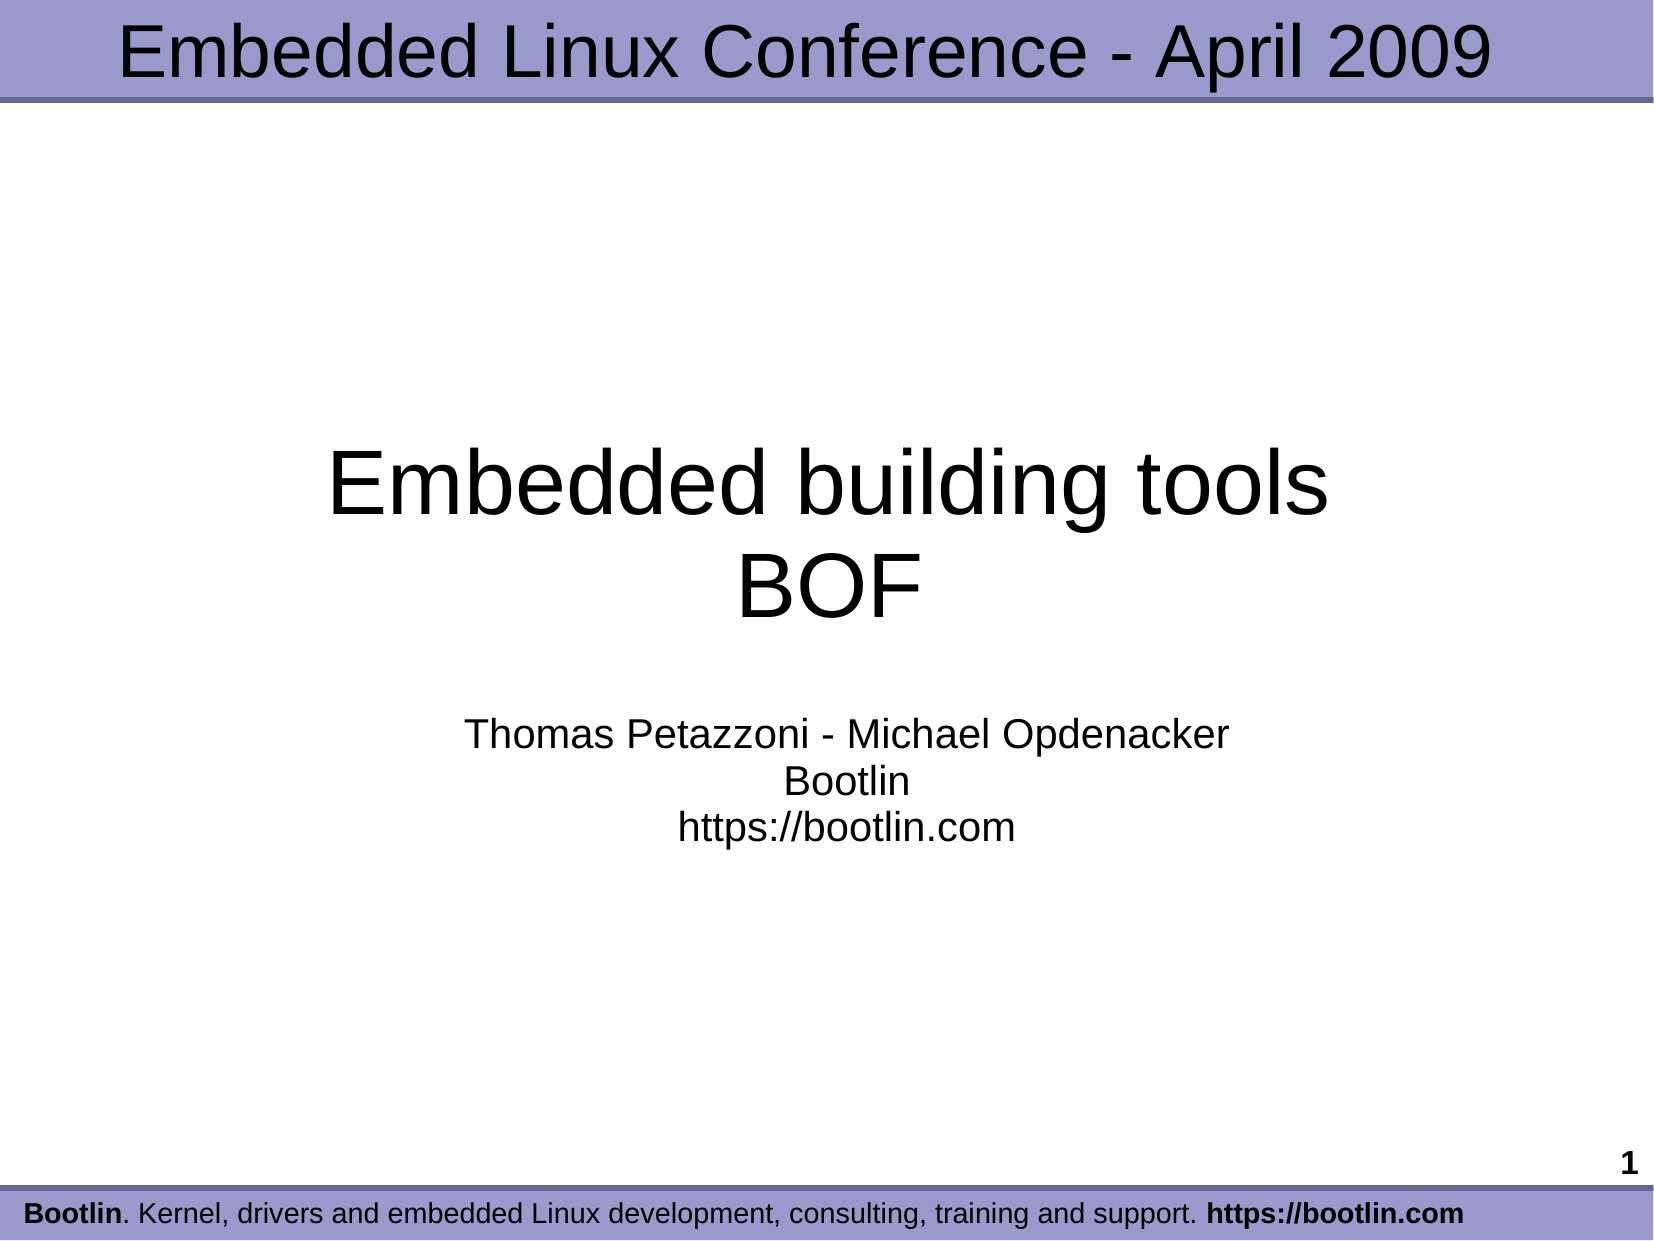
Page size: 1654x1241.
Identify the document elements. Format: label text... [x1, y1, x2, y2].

title Embedded Linux Conference - April 2009 [60, 4, 1551, 98]
subtitle Embedded building tools BOF Thomas Petazzoni - Michael Opdenacker Bootlin https://bootlin.com [105, 216, 1518, 1066]
